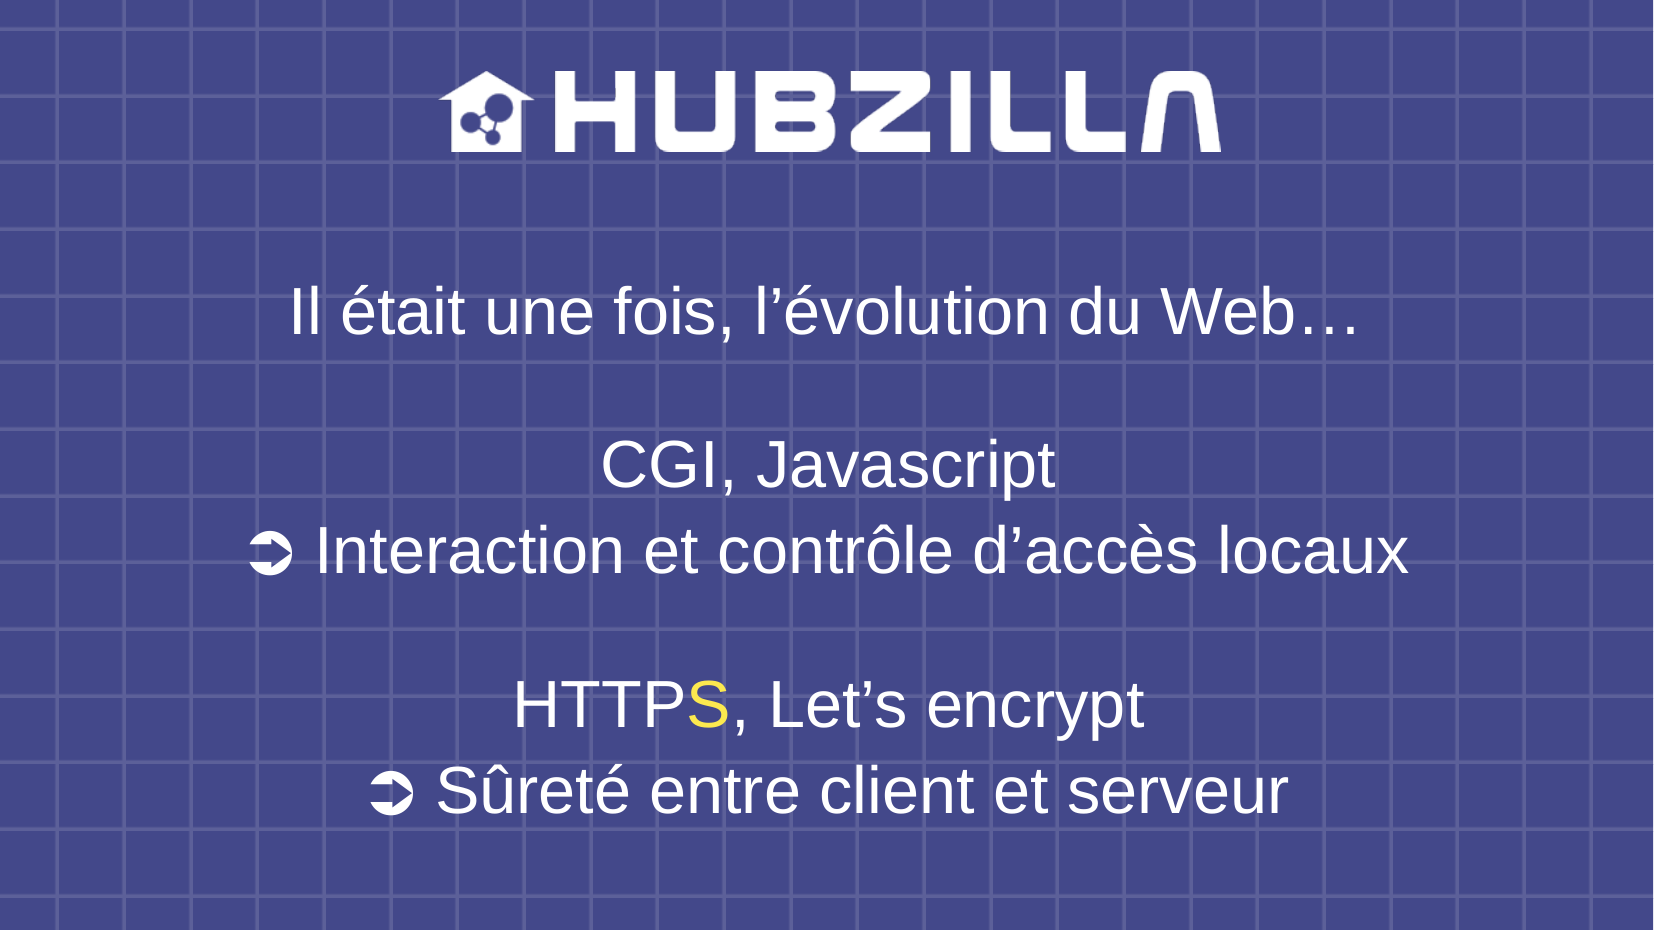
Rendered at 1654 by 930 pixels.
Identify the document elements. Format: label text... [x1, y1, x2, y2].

text_box CGI, Javascript ⮊ Interaction et contrôle d’accès locaux HTTPS, Let’s encrypt ⮊ Sûreté entre client et serveur [82, 405, 1576, 856]
text_box Il était une fois, l’évolution du Web… [82, 217, 1571, 406]
picture [0, 0, 1654, 930]
